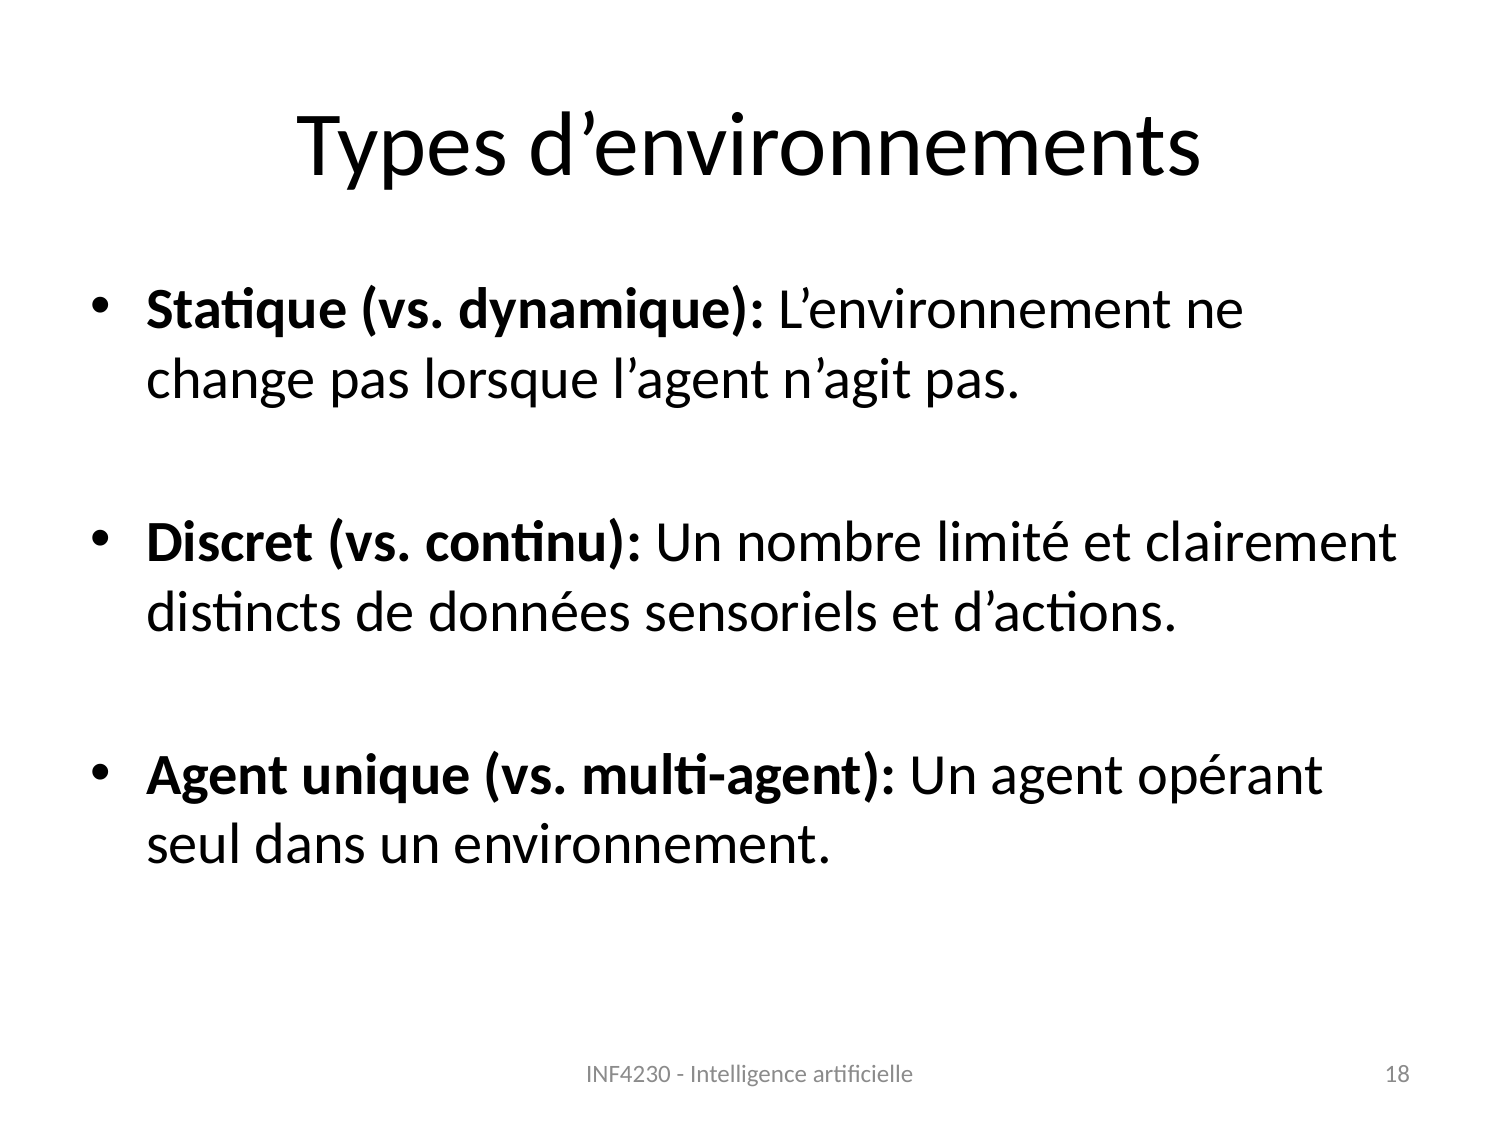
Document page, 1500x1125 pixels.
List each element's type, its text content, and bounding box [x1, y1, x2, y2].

list Statique (vs. dynamique): L’environnement ne change pas lorsque l’agent n’agit pas. Discret (vs. continu): Un nombre limité et clairement distincts de données sensoriels et d’actions. Agent unique (vs. multi-agent): Un agent opérant seul dans un environnement. [75, 262, 1425, 1005]
footer INF4230 - Intelligence artificielle [512, 1042, 988, 1103]
title Types d’environnements [75, 45, 1425, 233]
slide_number <numéro> [1074, 1042, 1425, 1103]
